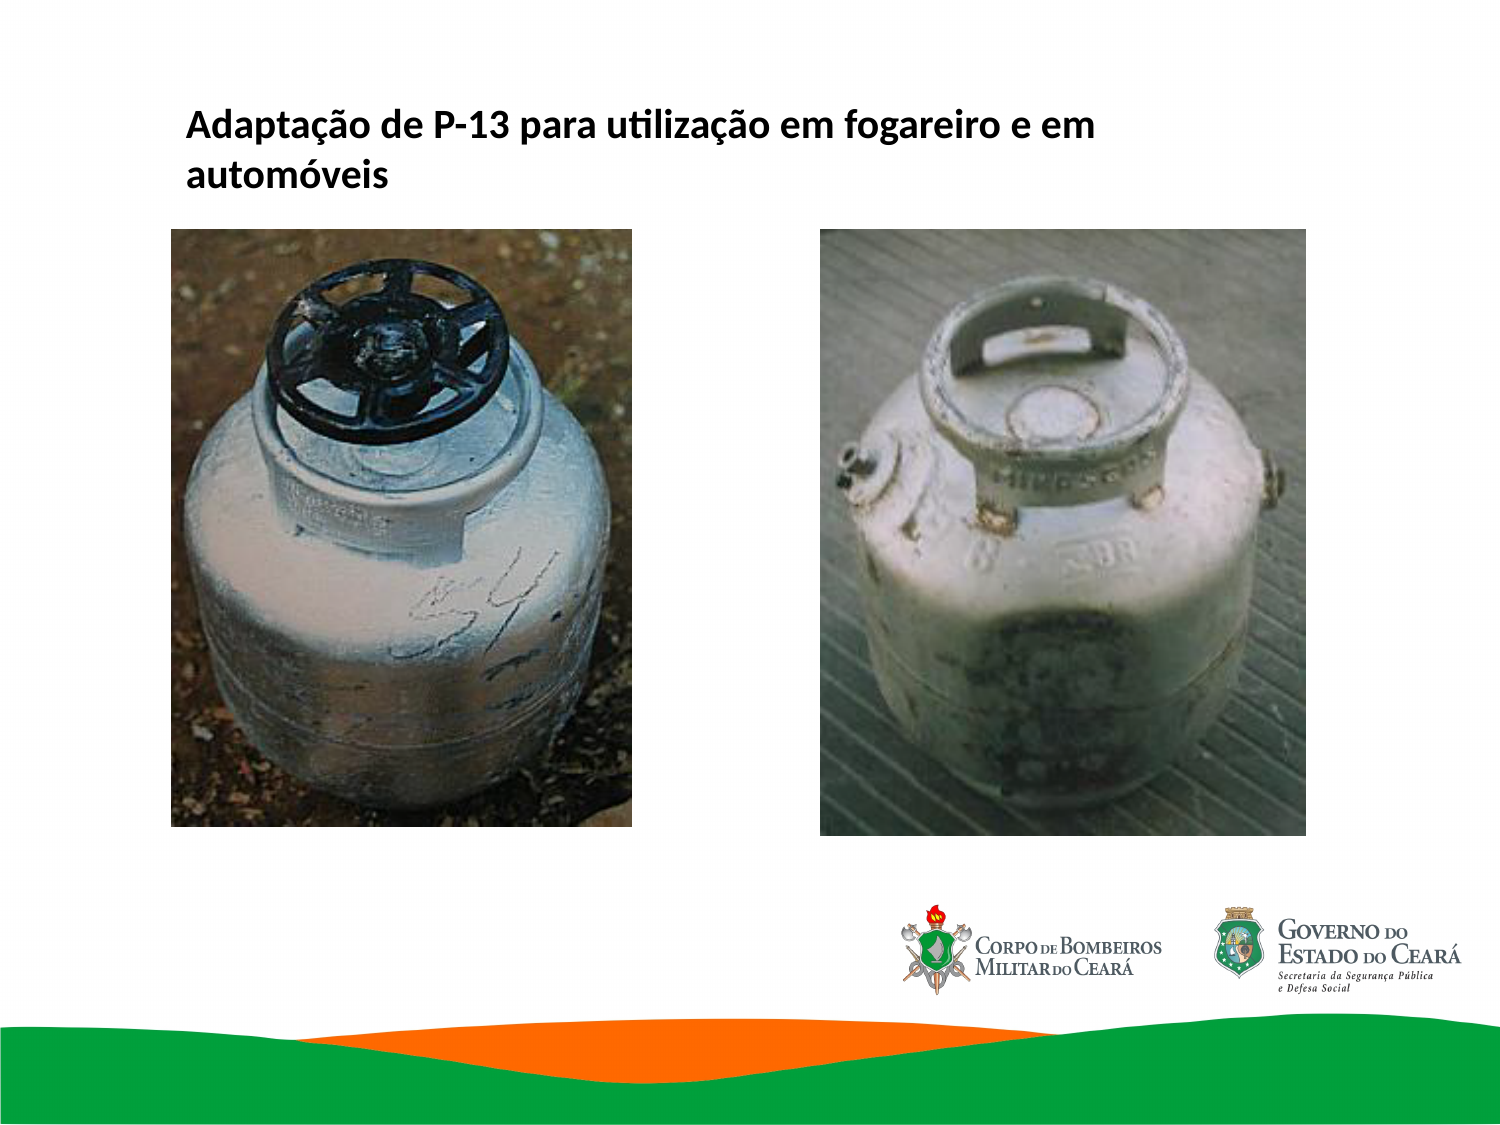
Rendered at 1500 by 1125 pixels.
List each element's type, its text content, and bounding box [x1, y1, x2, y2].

picture [0, 0, 1500, 1125]
text_box Adaptação de P-13 para utilização em fogareiro e em automóveis [171, 89, 1306, 205]
